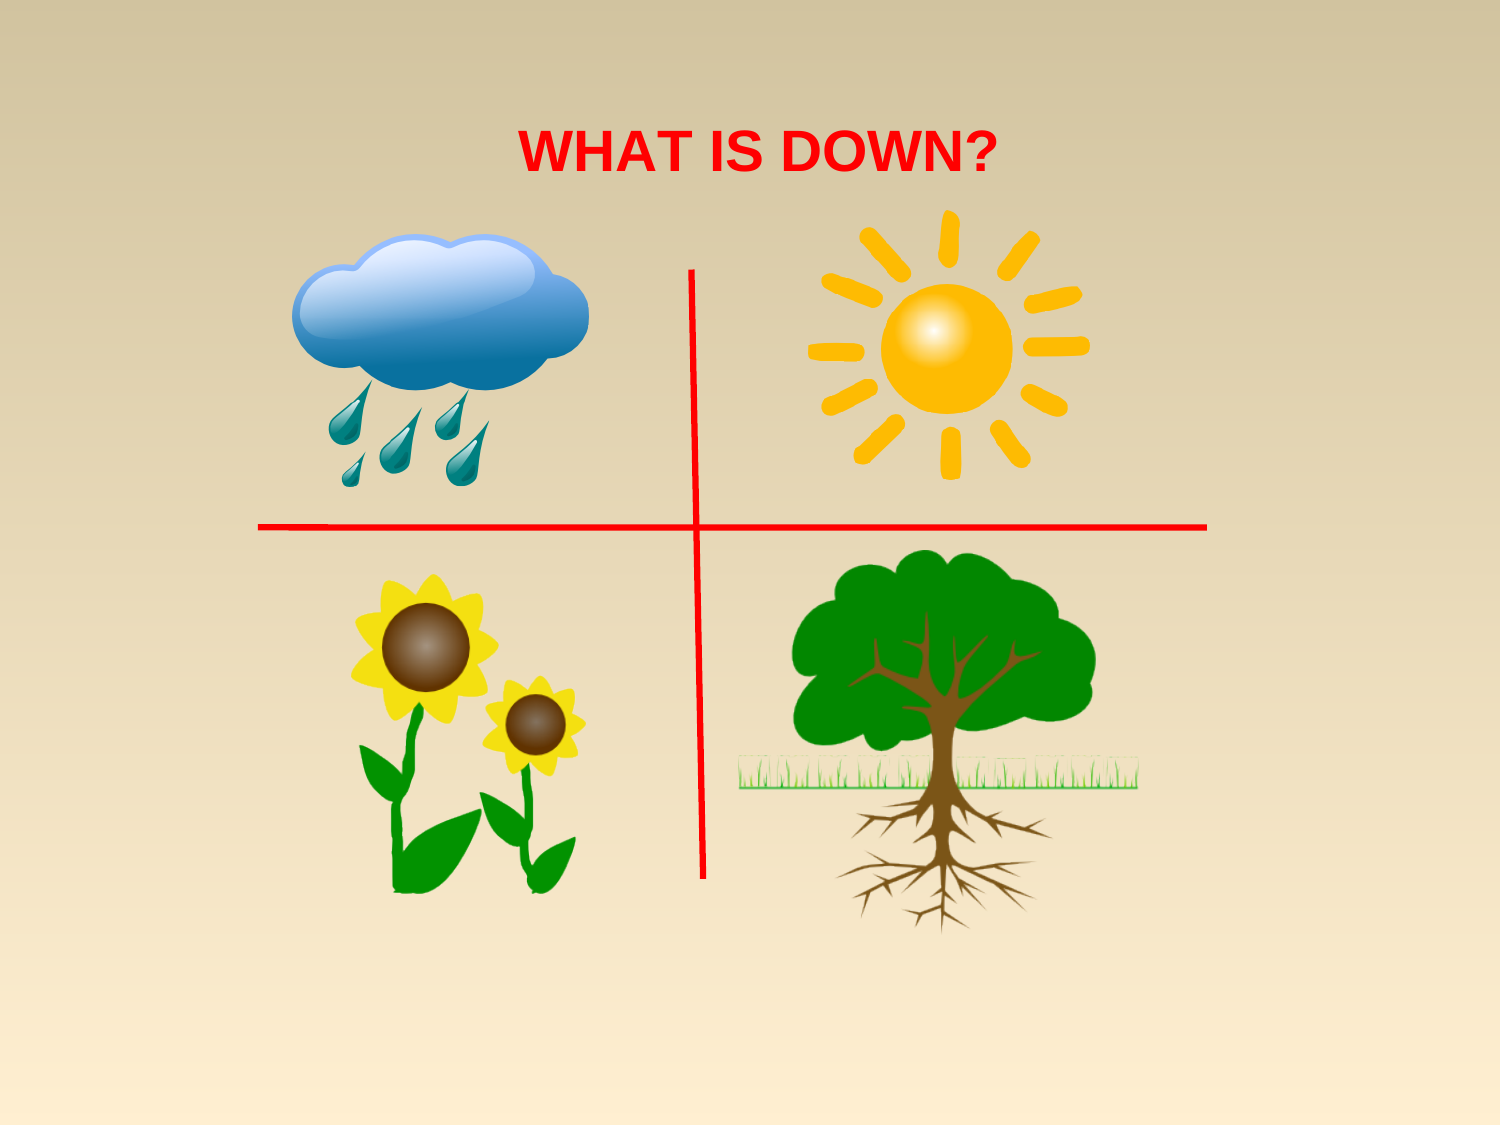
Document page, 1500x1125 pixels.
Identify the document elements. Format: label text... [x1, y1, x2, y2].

picture [292, 234, 589, 487]
text_box WHAT IS DOWN? [503, 105, 1067, 191]
picture [738, 550, 1139, 935]
picture [808, 210, 1090, 480]
picture [351, 574, 586, 894]
